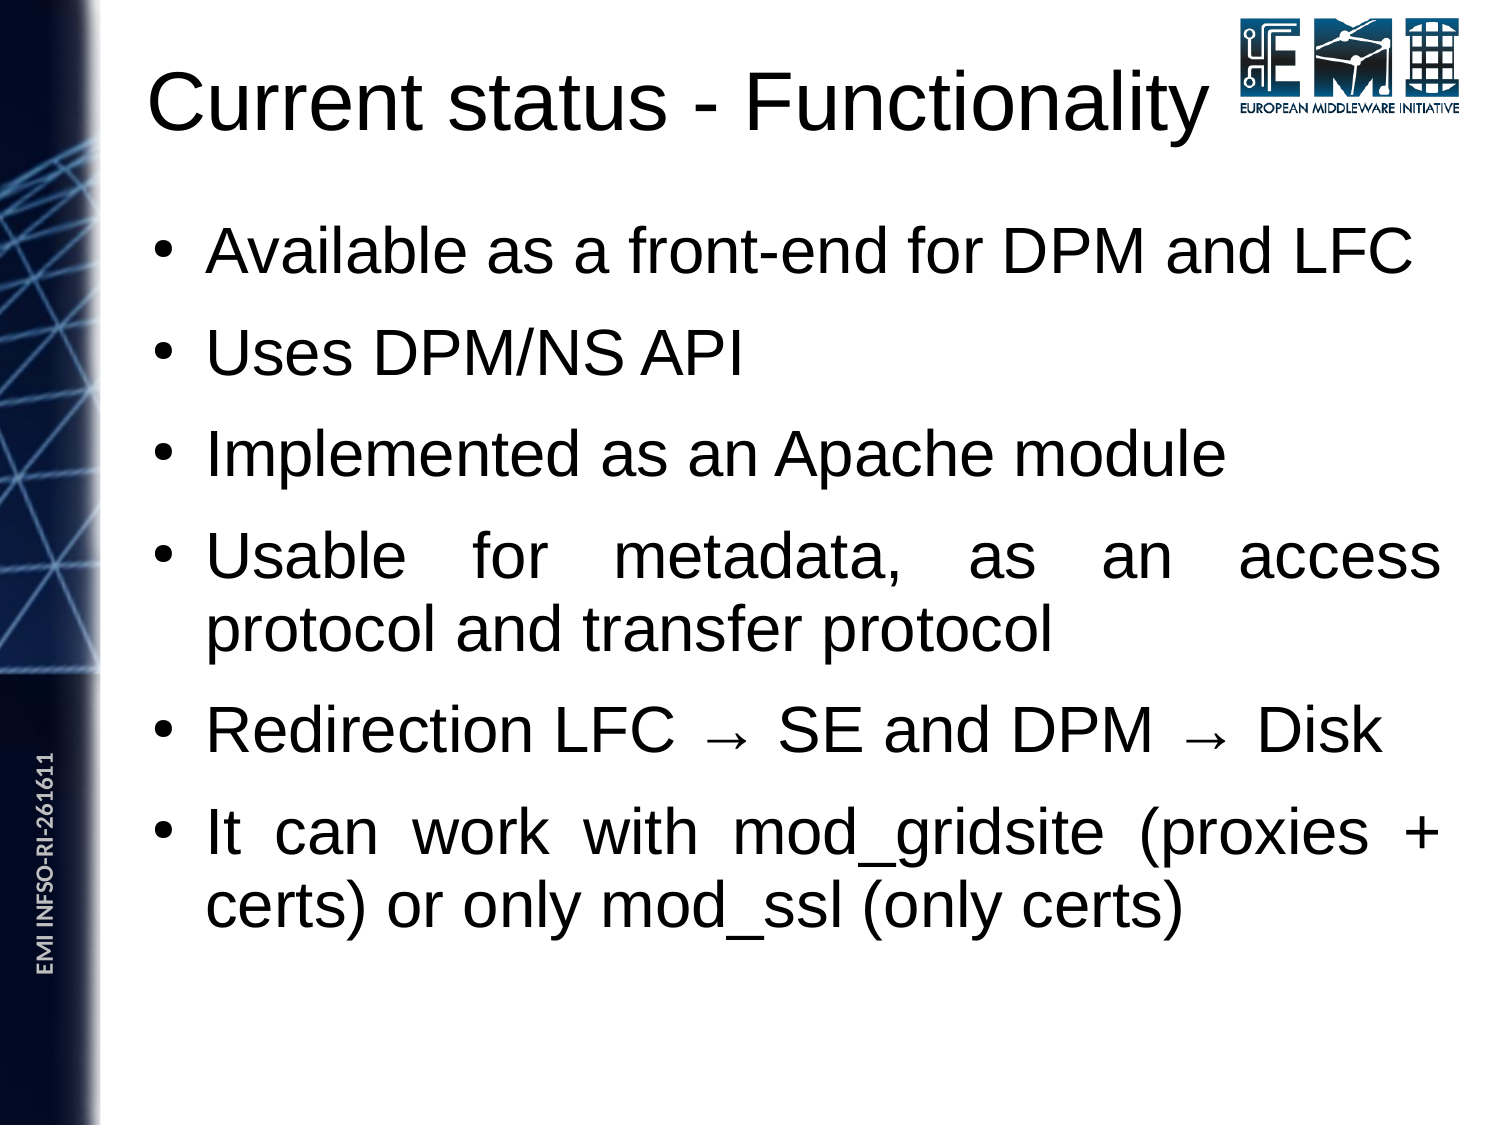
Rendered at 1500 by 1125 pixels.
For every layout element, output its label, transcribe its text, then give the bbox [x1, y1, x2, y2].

picture [1191, 2, 1500, 134]
title Current status - Functionality [88, 26, 1270, 178]
picture [0, 0, 112, 1125]
list Available as a front-end for DPM and LFC Uses DPM/NS API Implemented as an Apache module Usable for metadata, as an access protocol and transfer protocol Redirection LFC → SE and DPM → Disk It can work with mod_gridsite (proxies + certs) or only mod_ssl (only certs) [135, 214, 1443, 945]
